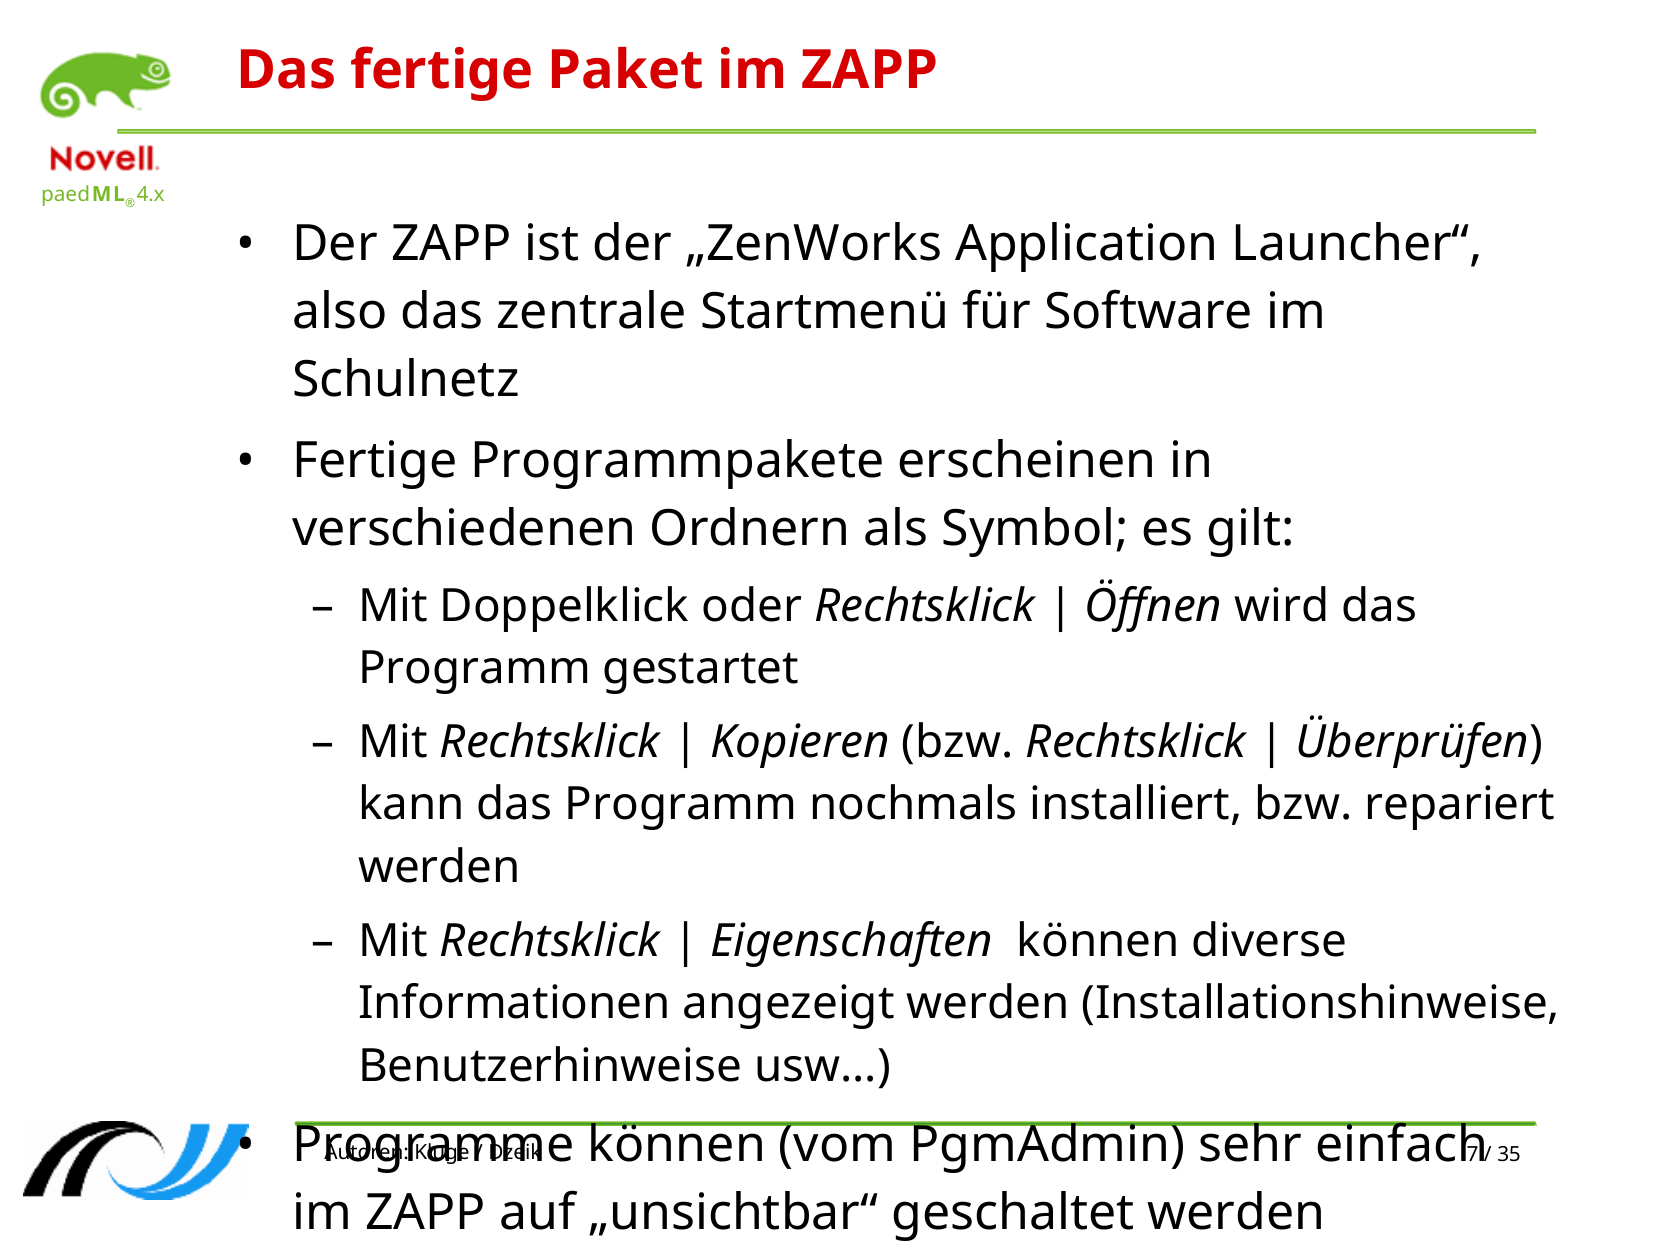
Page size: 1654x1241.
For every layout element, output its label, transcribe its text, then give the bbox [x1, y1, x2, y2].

picture [23, 1121, 249, 1200]
picture [26, 35, 184, 193]
title Das fertige Paket im ZAPP [236, 17, 1536, 119]
list Der ZAPP ist der „ZenWorks Application Launcher“, also das zentrale Startmenü für Software im Schulnetz Fertige Programmpakete erscheinen in verschiedenen Ordnern als Symbol; es gilt: Mit Doppelklick oder Rechtsklick | Öffnen wird das Programm gestartet Mit Rechtsklick | Kopieren (bzw. Rechtsklick | Überprüfen) kann das Programm nochmals installiert, bzw. repariert werden Mit Rechtsklick | Eigenschaften können diverse Informationen angezeigt werden (Installationshinweise, Benutzerhinweise usw...) Programme können (vom PgmAdmin) sehr einfach im ZAPP auf „unsichtbar“ geschaltet werden [236, 206, 1565, 1071]
